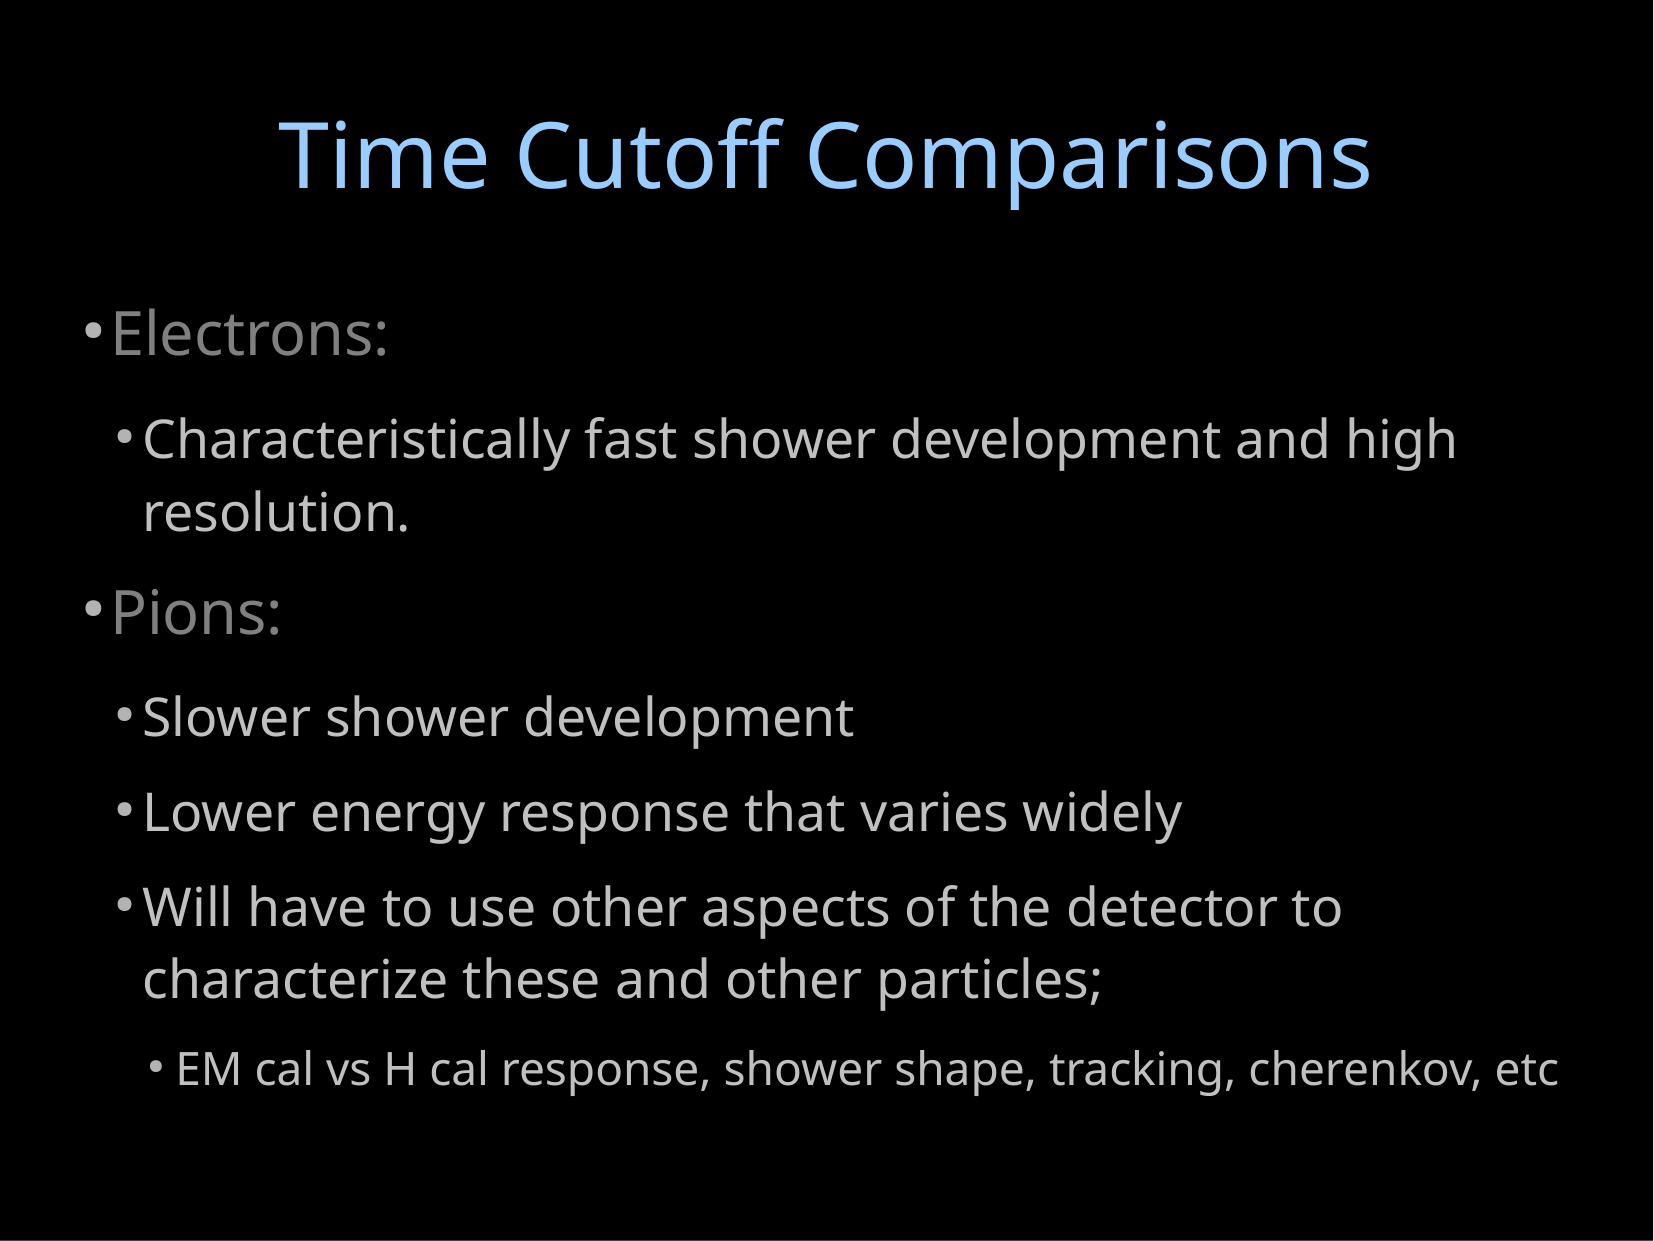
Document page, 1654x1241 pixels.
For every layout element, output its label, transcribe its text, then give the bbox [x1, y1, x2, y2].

list Electrons: Characteristically fast shower development and high resolution. Pions: Slower shower development Lower energy response that varies widely Will have to use other aspects of the detector to characterize these and other particles; EM cal vs H cal response, shower shape, tracking, cherenkov, etc [82, 290, 1571, 1110]
title Time Cutoff Comparisons [82, 49, 1571, 257]
